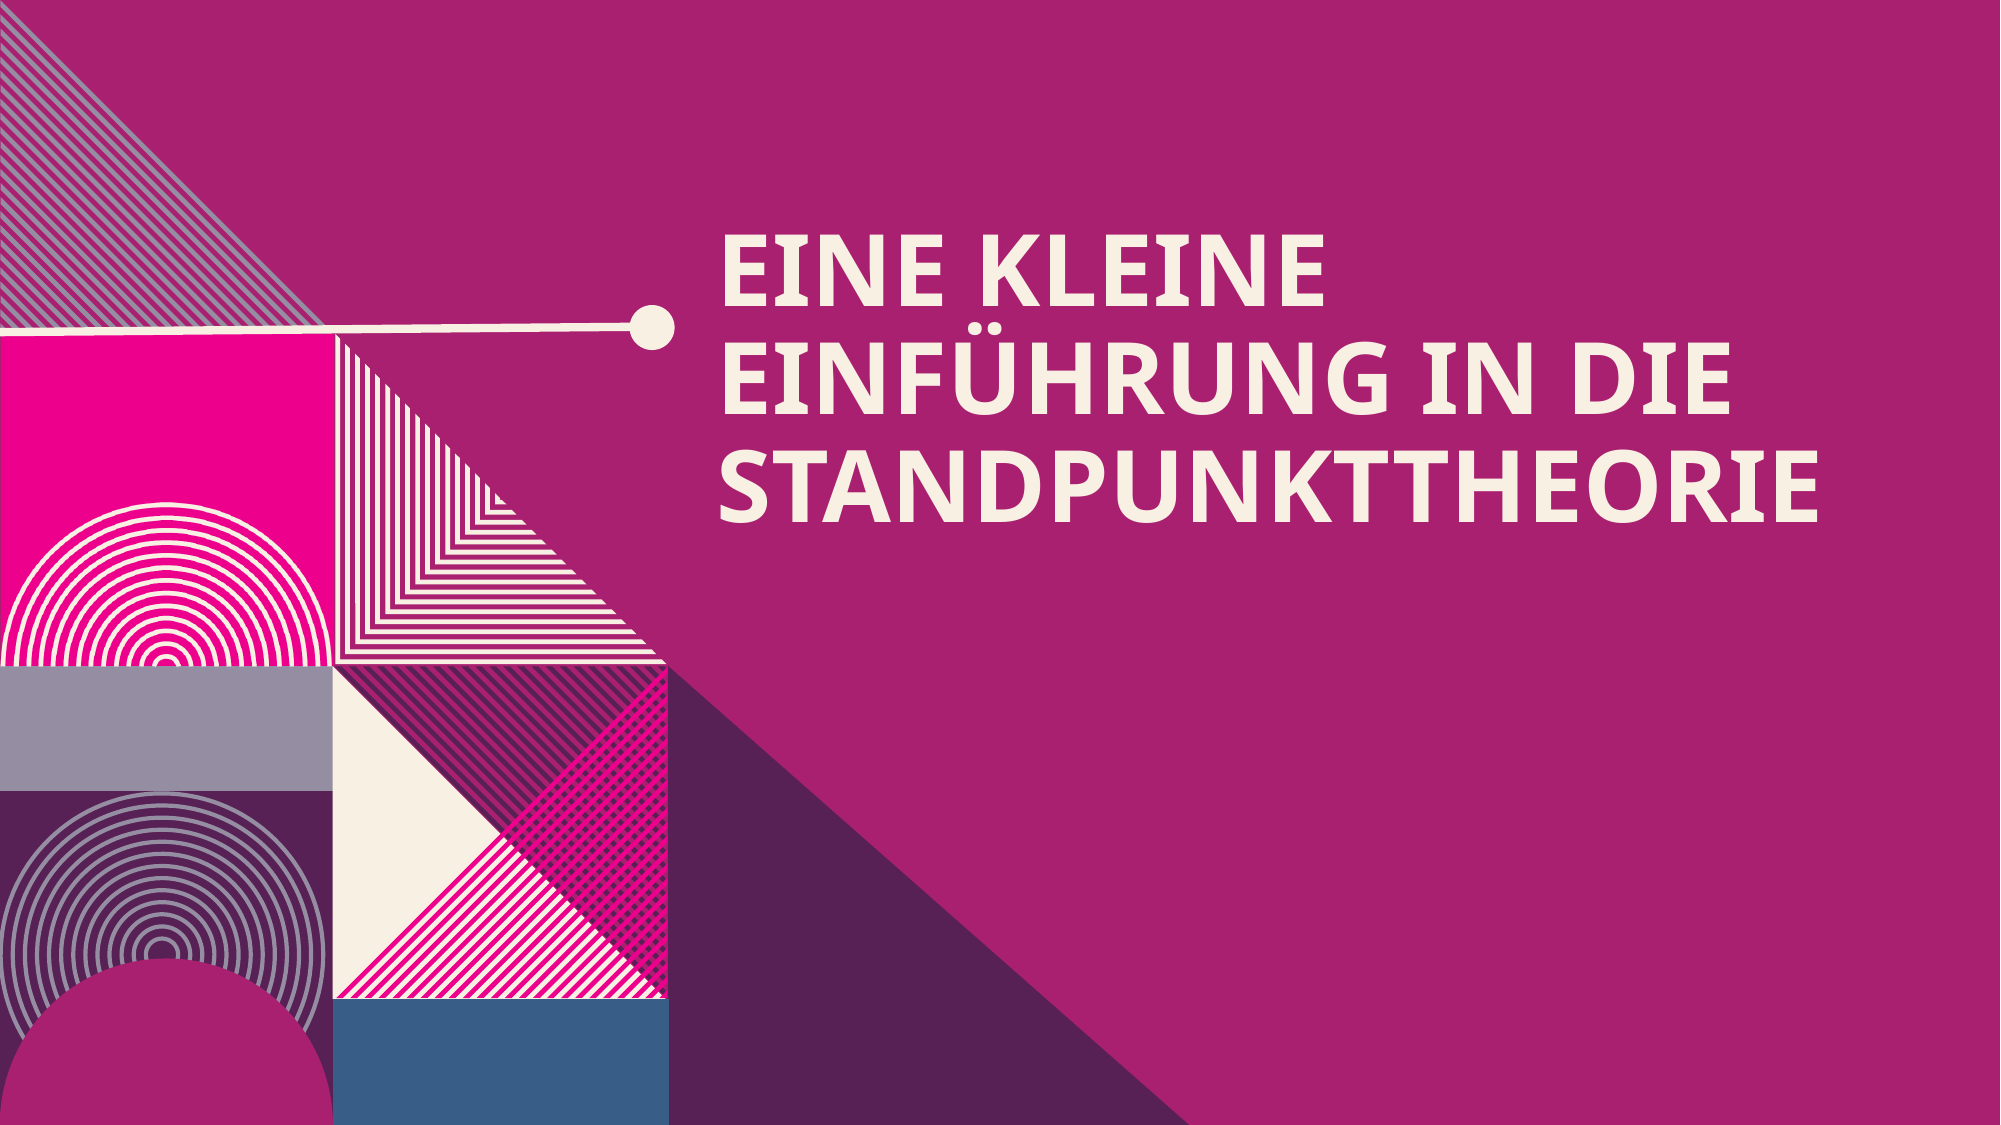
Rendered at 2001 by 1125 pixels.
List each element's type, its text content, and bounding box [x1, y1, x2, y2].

title Eine kleine Einführung in die Standpunkttheorie [701, 94, 1875, 552]
